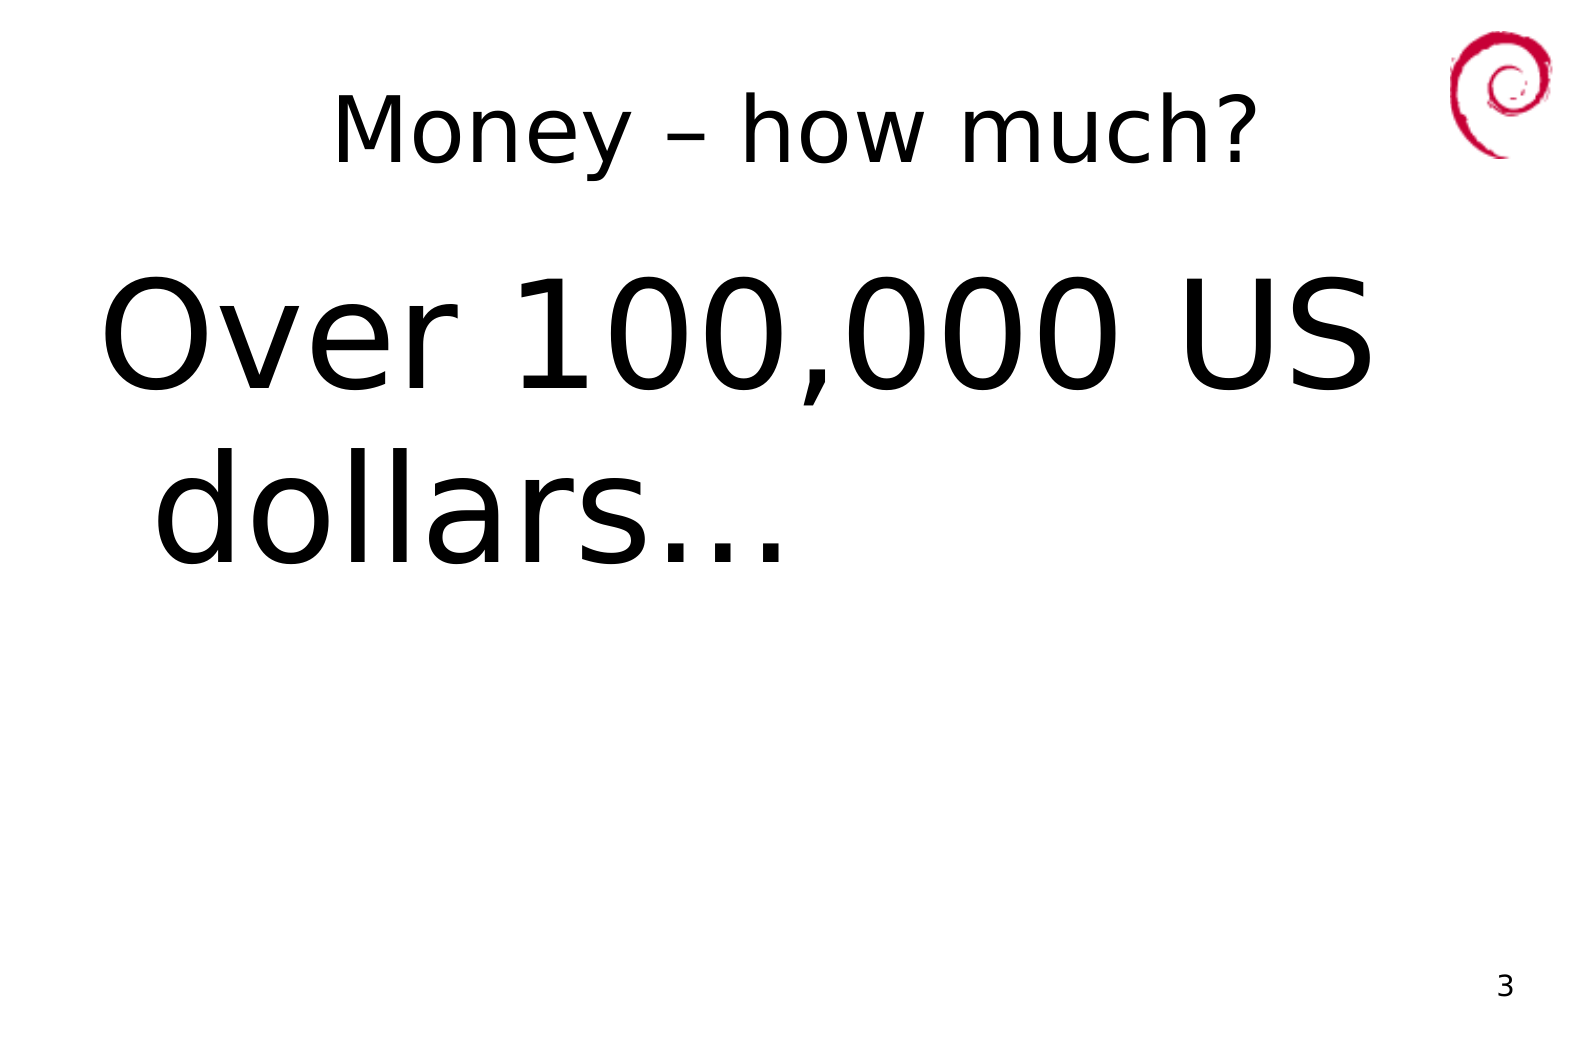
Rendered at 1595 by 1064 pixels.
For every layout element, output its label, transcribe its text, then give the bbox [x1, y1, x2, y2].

list Over 100,000 US dollars... [79, 248, 1515, 936]
title Money – how much? [79, 42, 1515, 221]
picture [1450, 31, 1555, 159]
